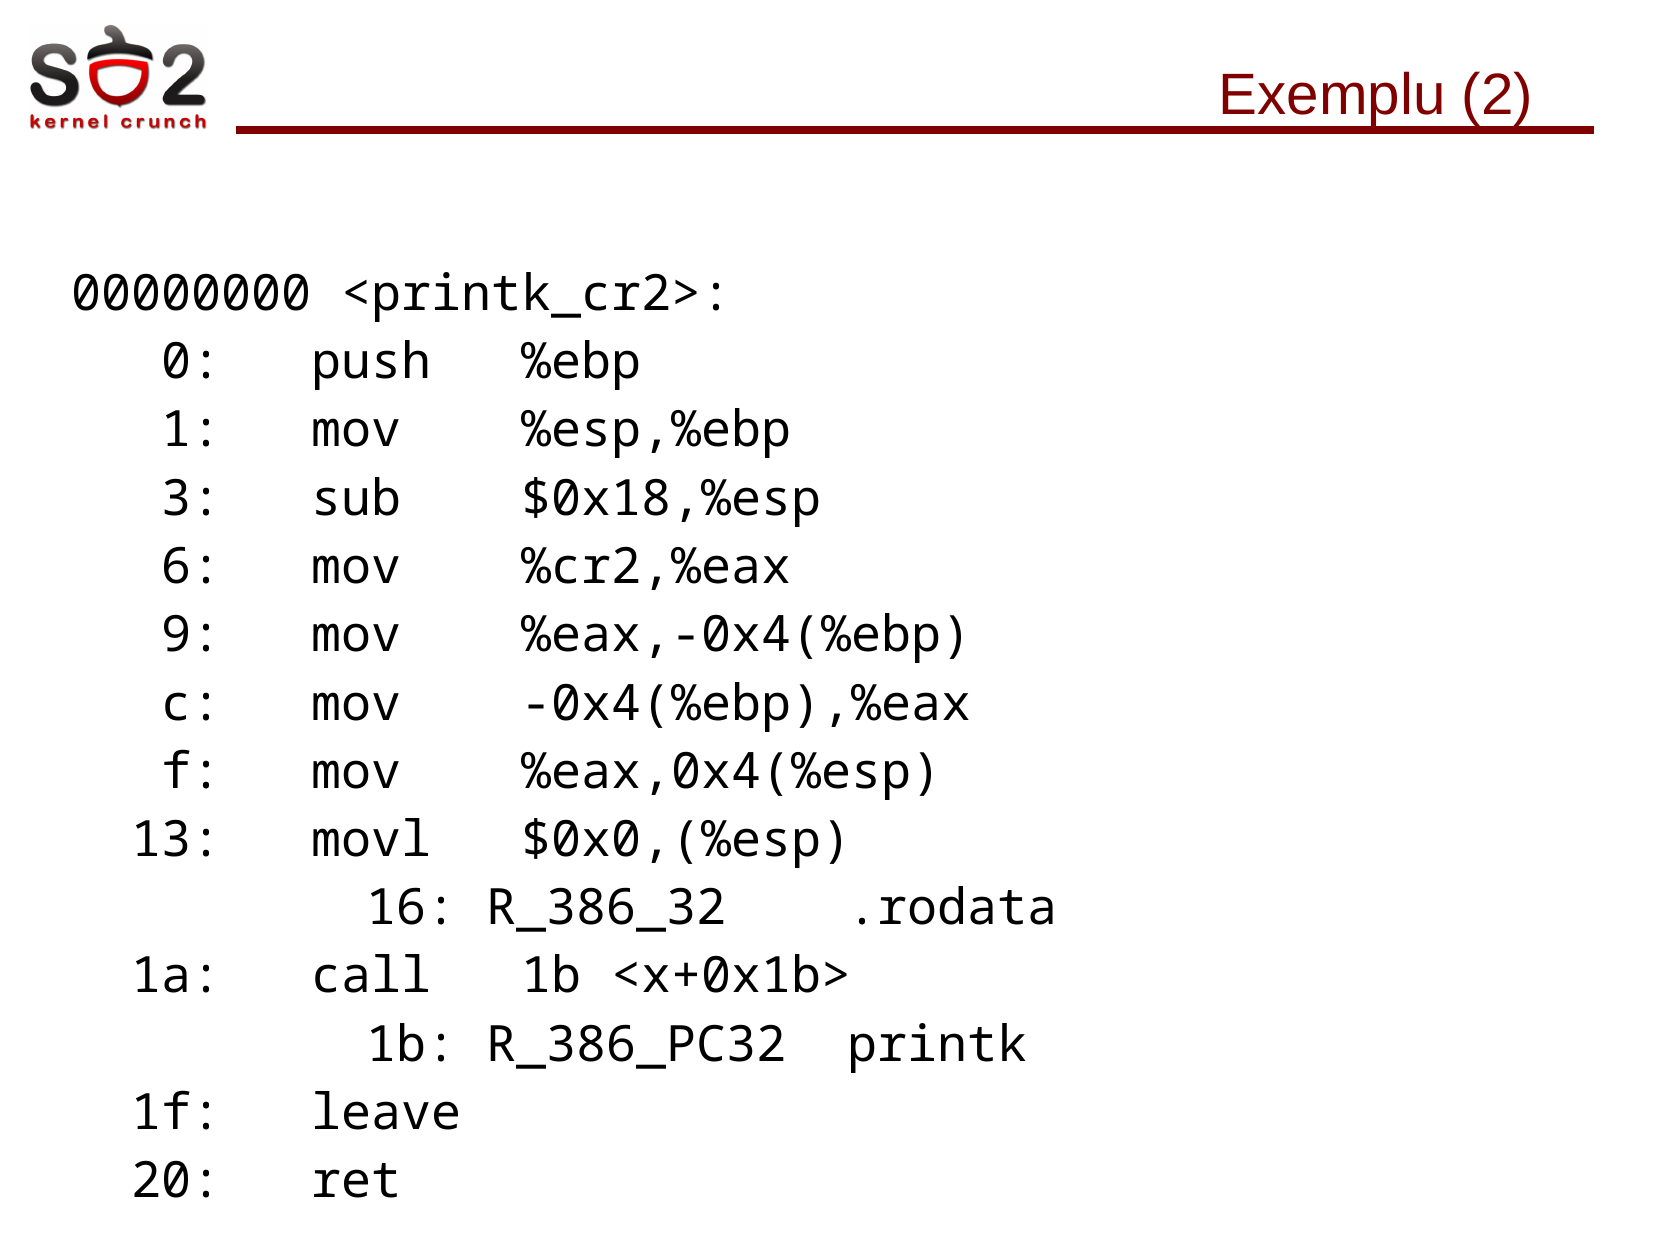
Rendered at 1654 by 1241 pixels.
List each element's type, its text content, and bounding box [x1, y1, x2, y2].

title Exemplu (2) [121, 11, 1534, 178]
picture [29, 23, 121, 130]
list 00000000 <printk_cr2>: 0: push %ebp 1: mov %esp,%ebp 3: sub $0x18,%esp 6: mov %cr2,%eax 9: mov %eax,-0x4(%ebp) c: mov -0x4(%ebp),%eax f: mov %eax,0x4(%esp) 13: movl $0x0,(%esp) 16: R_386_32 .rodata 1a: call 1b <x+0x1b> 1b: R_386_PC32 printk 1f: leave 20: ret [71, 285, 1559, 1184]
